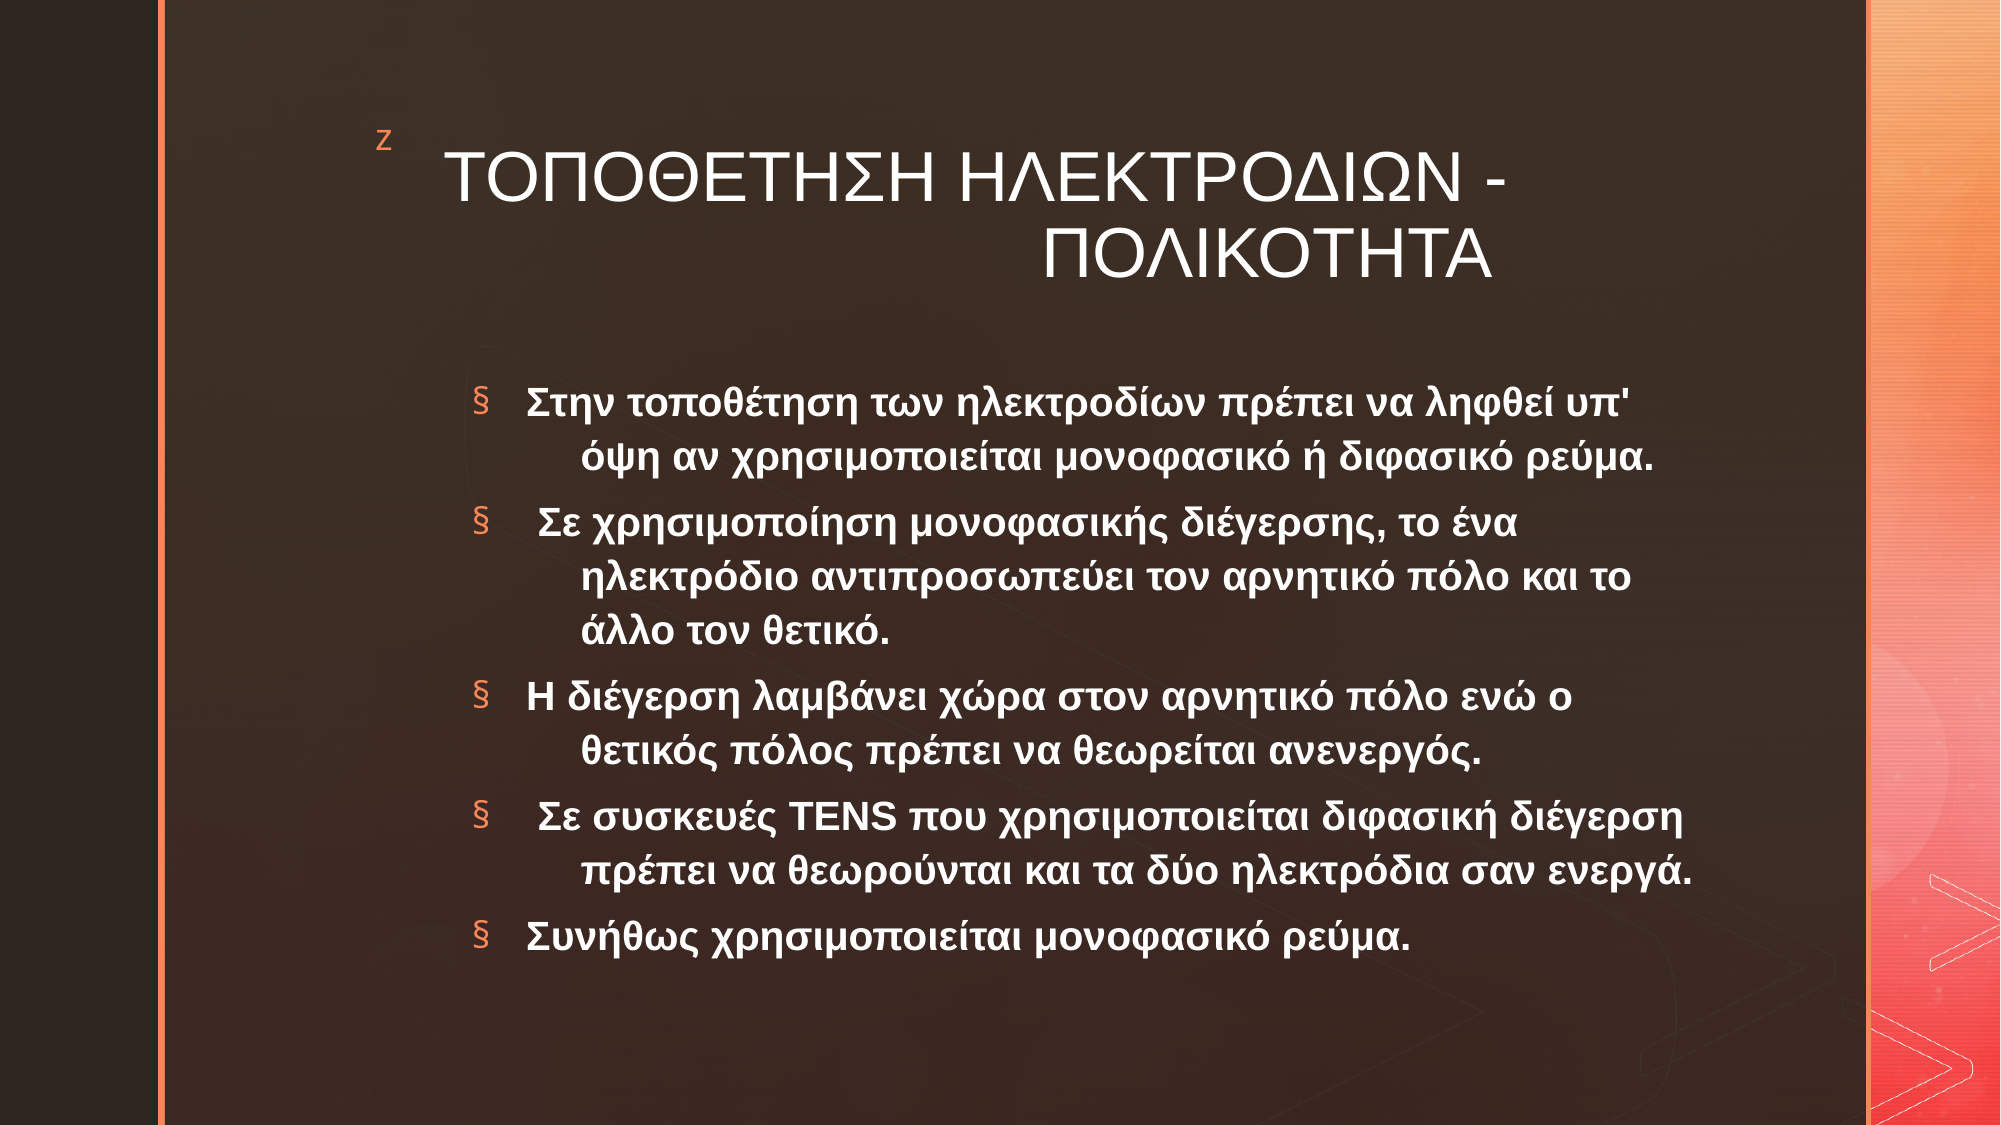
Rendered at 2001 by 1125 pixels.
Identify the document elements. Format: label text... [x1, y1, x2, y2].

list Στην τοποθέτηση των ηλεκτροδίων πρέπει να ληφθεί υπ' όψη αν χρησιμοποιείται μονοφασικό ή διφασικό ρεύμα. Σε χρησιμοποίηση μονοφασικής διέγερσης, το ένα ηλεκτρόδιο αντιπροσωπεύει τον αρνητικό πόλο και το άλλο τον θετικό. Η διέγερση λαμβάνει χώρα στον αρνητικό πόλο ενώ ο θετικός πόλος πρέπει να θεωρείται ανενεργός. Σε συσκευές TENS που χρησιμοποιείται διφασική διέγερση πρέπει να θεωρούνται και τα δύο ηλεκτρόδια σαν ενεργά. Συνήθως χρησιμοποιείται μονοφασικό ρεύμα. [454, 336, 1734, 993]
title ΤΟΠΟΘΕΤΗΣΗ ΗΛΕΚΤΡΟΔΙΩΝ - ΠΟΛΙΚΟΤΗΤΑ [428, 132, 1734, 310]
